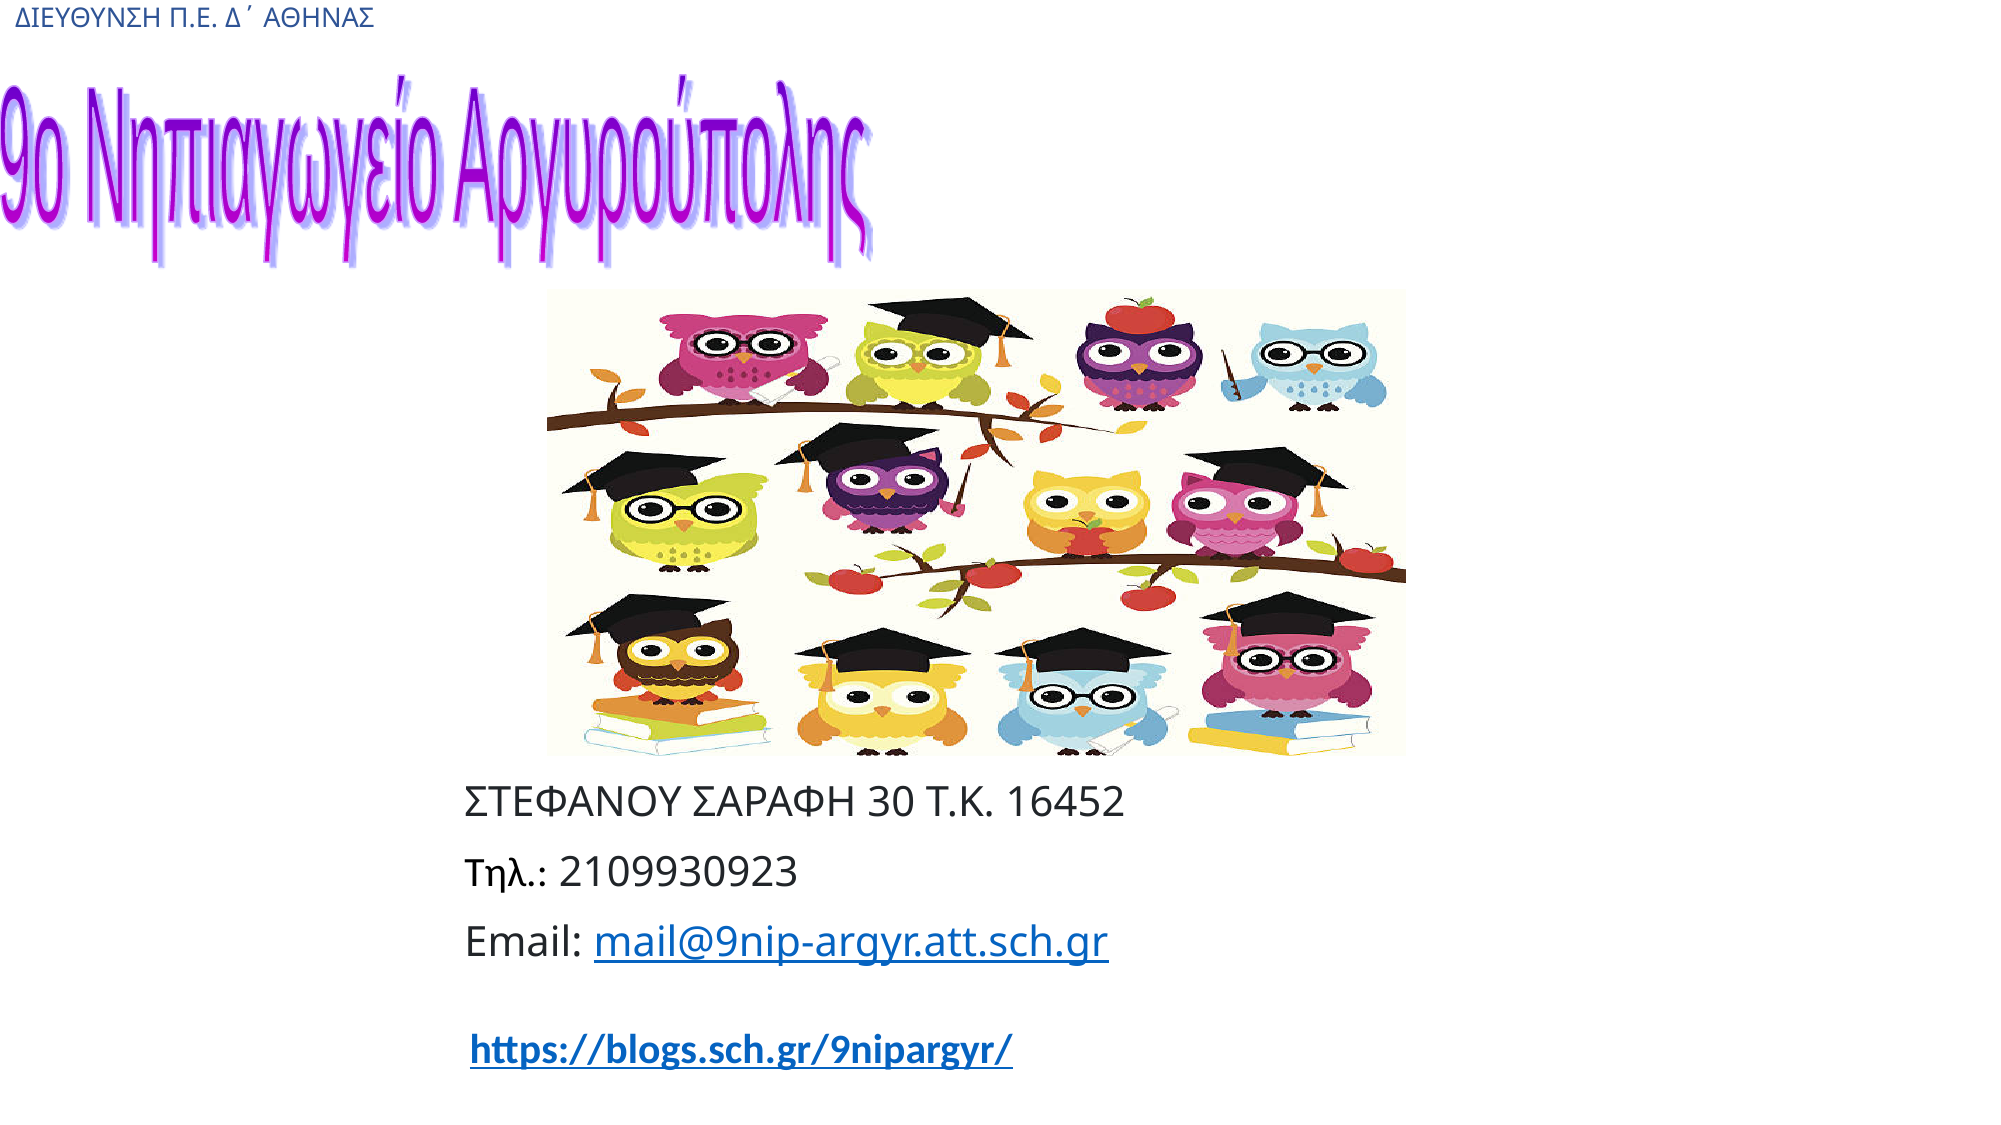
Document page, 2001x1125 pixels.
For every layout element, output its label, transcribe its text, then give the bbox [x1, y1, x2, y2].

text_box 9ο Νηπιαγωγείο Αργυρούπολης [254, 118, 285, 263]
text_box 9ο Νηπιαγωγείο Αργυρούπολης [366, 116, 391, 224]
text_box 9ο Νηπιαγωγείο Αργυρούπολης [287, 116, 331, 224]
text_box 9ο Νηπιαγωγείο Αργυρούπολης [395, 118, 404, 222]
text_box 9ο Νηπιαγωγείο Αργυρούπολης [208, 118, 217, 222]
text_box 9ο Νηπιαγωγείο Αργυρούπολης [667, 118, 695, 224]
text_box 9ο Νηπιαγωγείο Αργυρούπολης [741, 116, 772, 224]
text_box 9ο Νηπιαγωγείο Αργυρούπολης [220, 116, 253, 224]
text_box 9ο Νηπιαγωγείο Αργυρούπολης [632, 116, 662, 224]
text_box 9ο Νηπιαγωγείο Αργυρούπολης [598, 116, 627, 263]
text_box 9ο Νηπιαγωγείο Αργυρούπολης [772, 80, 803, 222]
picture [547, 289, 1406, 756]
text_box 9ο Νηπιαγωγείο Αργυρούπολης [453, 87, 495, 222]
text_box 9ο Νηπιαγωγείο Αργυρούπολης [333, 118, 364, 263]
text_box 9ο Νηπιαγωγείο Αργυρούπολης [840, 116, 866, 256]
text_box 9ο Νηπιαγωγείο Αργυρούπολης [806, 116, 834, 263]
text_box 9ο Νηπιαγωγείο Αργυρούπολης [529, 118, 561, 263]
text_box 9ο Νηπιαγωγείο Αργυρούπολης [87, 87, 123, 222]
text_box 9ο Νηπιαγωγείο Αργυρούπολης [34, 116, 64, 224]
text_box 9ο Νηπιαγωγείο Αργυρούπολης [130, 116, 158, 263]
text_box 9ο Νηπιαγωγείο Αργυρούπολης [407, 116, 437, 224]
text_box 9ο Νηπιαγωγείο Αργυρούπολης [0, 85, 29, 224]
text_box 9ο Νηπιαγωγείο Αργυρούπολης [498, 116, 528, 263]
text_box 9ο Νηπιαγωγείο Αργυρούπολης [164, 118, 202, 224]
text_box ΣΤΕΦΑΝΟΥ ΣΑΡΑΦΗ 30 Τ.Κ. 16452 Τηλ.: 2109930923 Εmail: mail@9nip-argyr.att.sch.gr https://blogs.sch.gr/9nipargyr/ [449, 763, 1449, 1080]
text_box 9ο Νηπιαγωγείο Αργυρούπολης [699, 118, 738, 224]
text_box 9ο Νηπιαγωγείο Αργυρούπολης [564, 118, 592, 224]
text_box ΔΙΕΥΘΥΝΣΗ Π.Ε. Δ΄ ΑΘΗΝΑΣ [0, 0, 389, 78]
